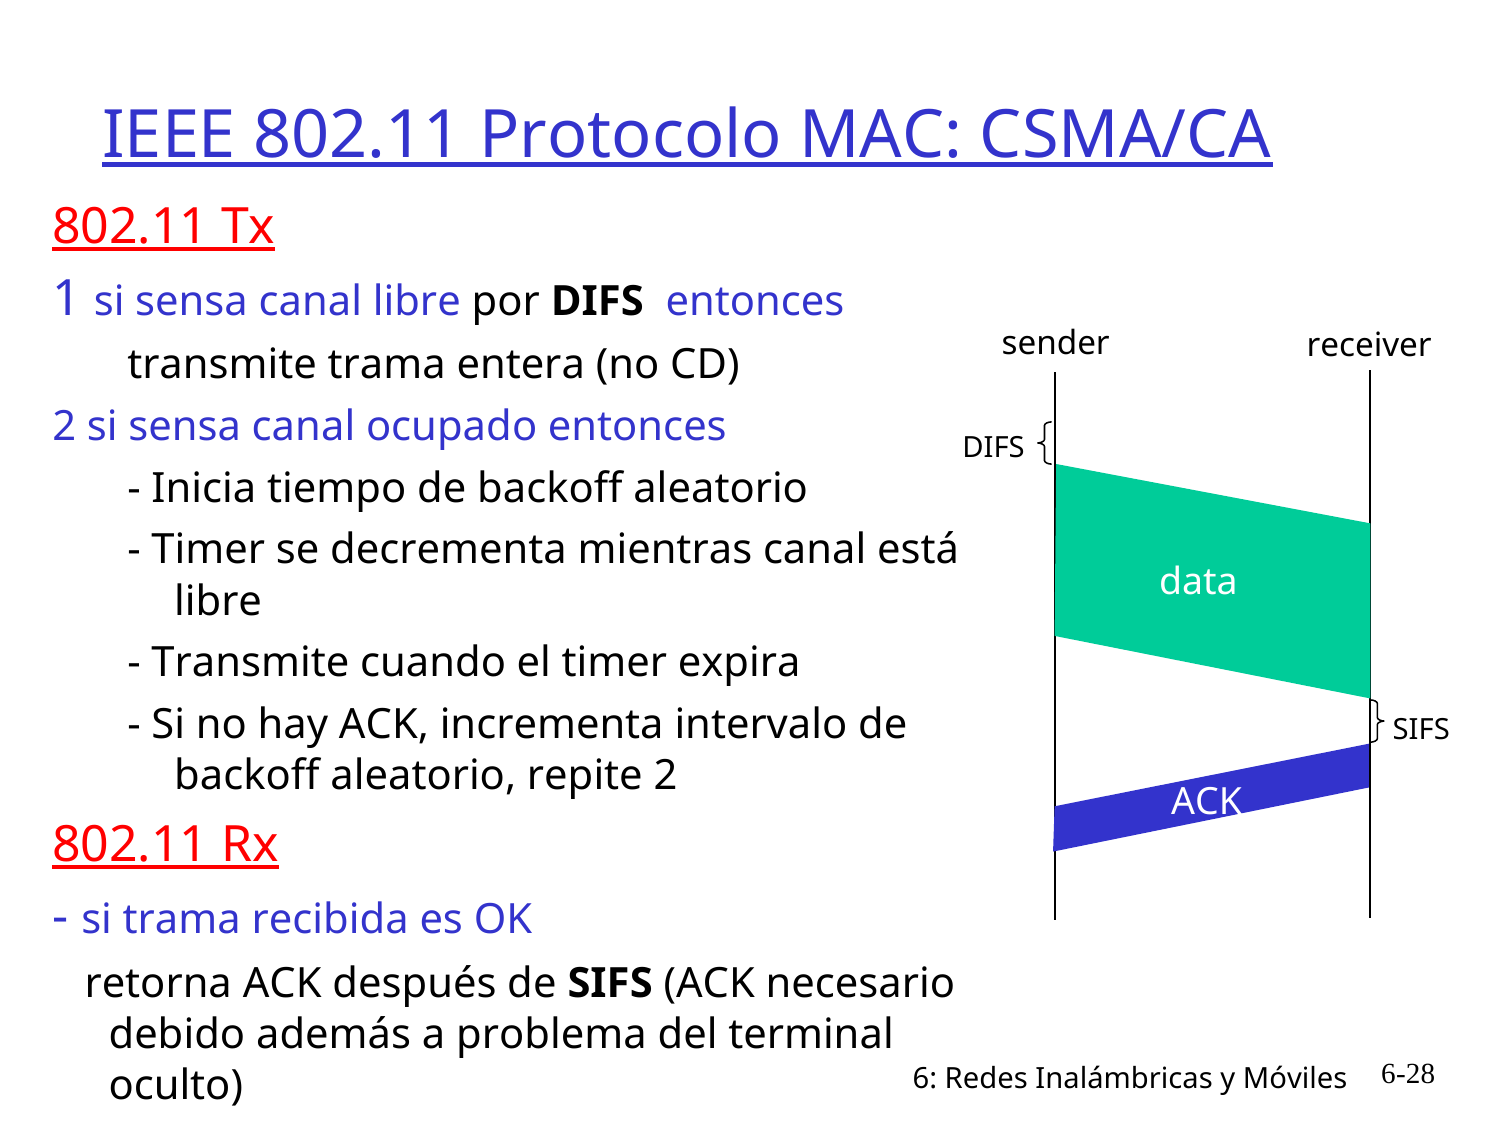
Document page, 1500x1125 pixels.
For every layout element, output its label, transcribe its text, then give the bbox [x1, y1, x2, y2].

text_box DIFS [947, 421, 1040, 472]
text_box [1053, 786, 1160, 852]
text_box data [1144, 548, 1253, 610]
text_box ACK [1156, 769, 1258, 830]
title IEEE 802.11 Protocolo MAC: CSMA/CA [87, 37, 1363, 225]
text_box sender [986, 313, 1125, 370]
list 802.11 Tx 1 si sensa canal libre por DIFS entonces transmite trama entera (no CD) 2 si sensa canal ocupado entonces - Inicia tiempo de backoff aleatorio - Timer se decrementa mientras canal está libre - Transmite cuando el timer expira - Si no hay ACK, incrementa intervalo de backoff aleatorio, repite 2 802.11 Rx - si trama recibida es OK retorna ACK después de SIFS (ACK necesario debido además a problema del terminal oculto) [37, 186, 1003, 1010]
text_box receiver [1291, 315, 1447, 371]
text_box SIFS [1377, 702, 1465, 753]
text_box [1241, 743, 1369, 810]
